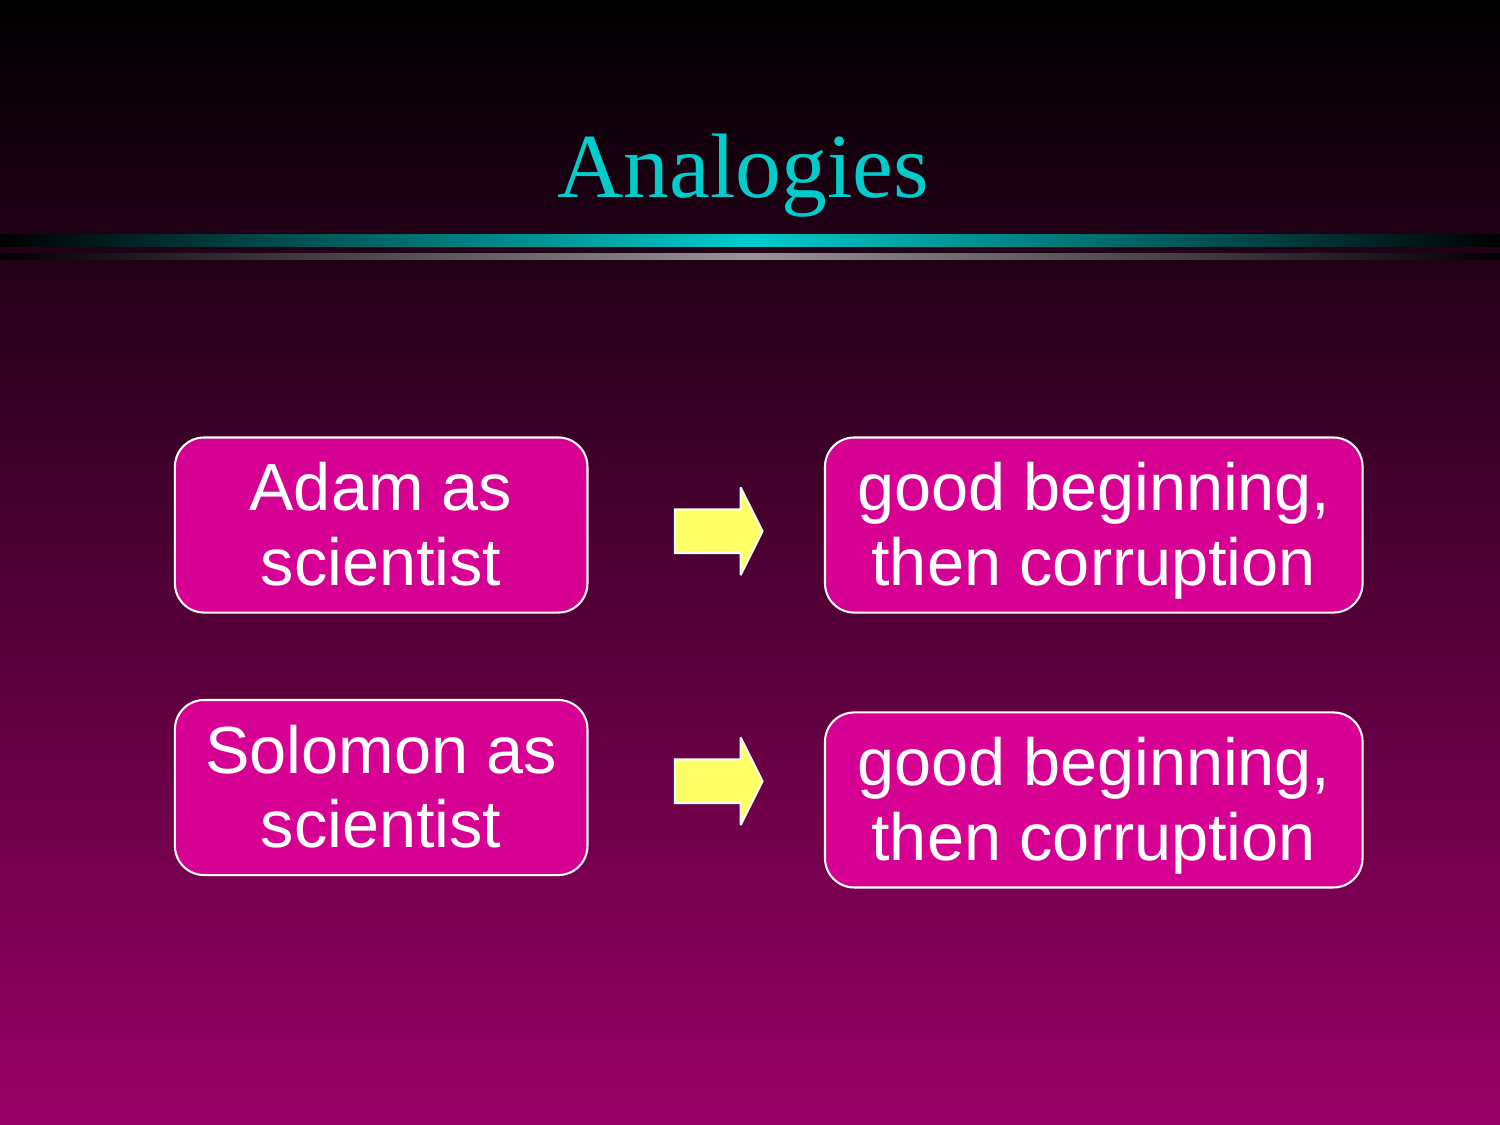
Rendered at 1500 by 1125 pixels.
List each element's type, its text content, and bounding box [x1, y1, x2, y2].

text_box good beginning, then corruption [825, 437, 1363, 613]
text_box [675, 487, 763, 576]
text_box Solomon as scientist [174, 699, 588, 876]
title Analogies [99, 37, 1388, 225]
text_box [675, 737, 763, 826]
text_box Adam as scientist [174, 437, 588, 613]
text_box good beginning, then corruption [825, 712, 1363, 888]
